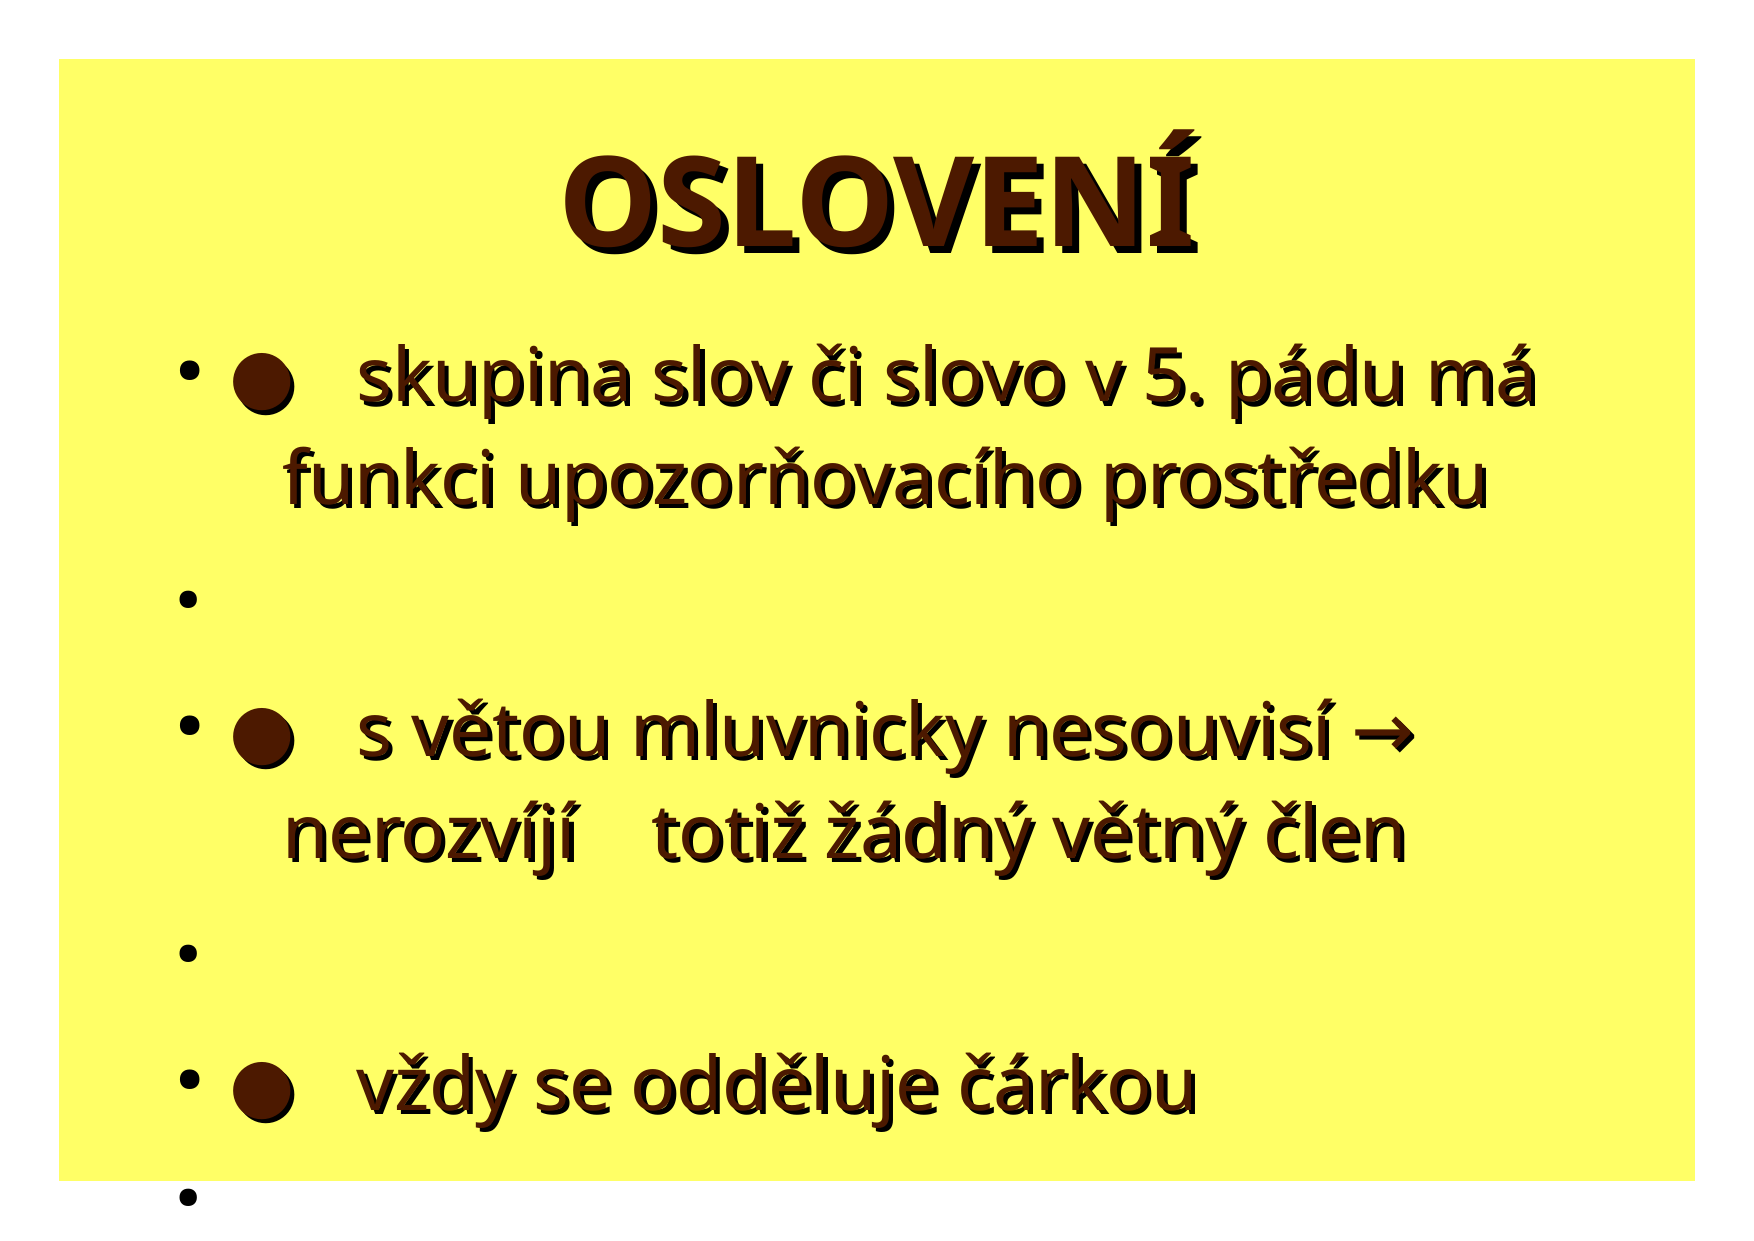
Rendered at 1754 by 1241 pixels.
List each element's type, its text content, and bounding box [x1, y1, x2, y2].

title OSLOVENÍ [140, 103, 1614, 292]
list ● skupina slov či slovo v 5. pádu má funkci upozorňovacího prostředku ● s větou mluvnicky nesouvisí → nerozvíjí totiž žádný větný člen ● vždy se odděluje čárkou [140, 321, 1614, 1241]
